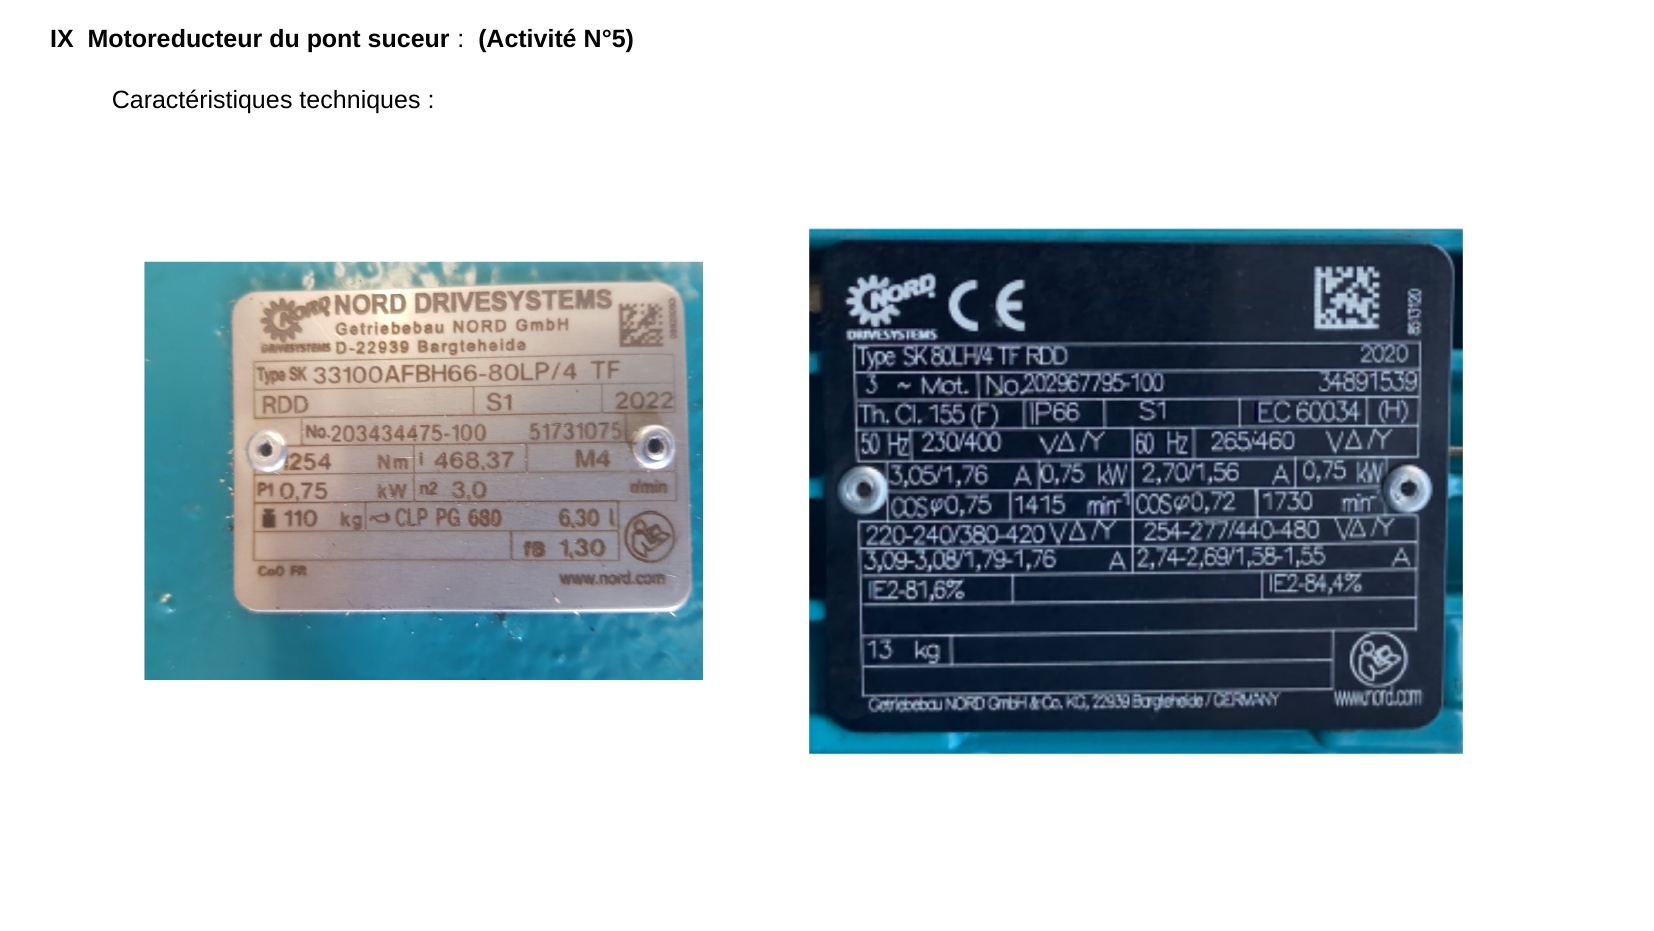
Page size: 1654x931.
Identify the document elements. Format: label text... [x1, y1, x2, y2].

text_box Caractéristiques techniques : [97, 78, 783, 122]
text_box IX Motoreducteur du pont suceur : (Activité N°5) [35, 17, 1059, 60]
picture [144, 261, 703, 680]
picture [808, 228, 1463, 754]
